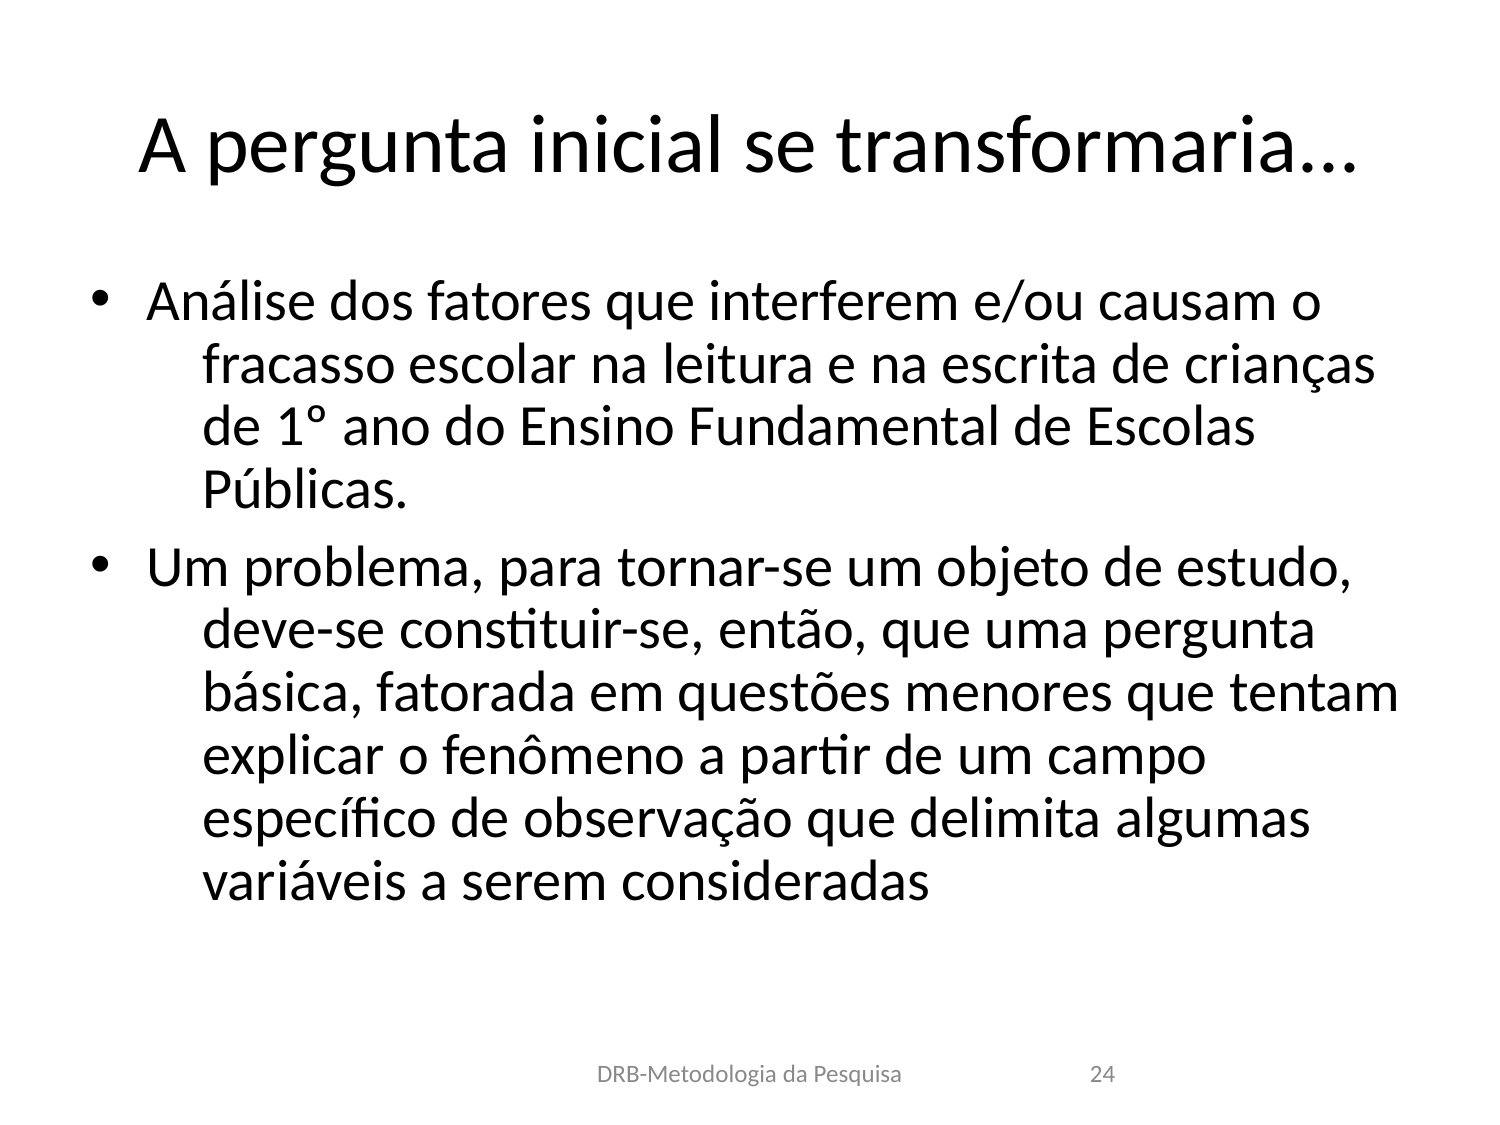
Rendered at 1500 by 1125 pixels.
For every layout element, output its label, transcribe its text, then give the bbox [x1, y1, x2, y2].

list Análise dos fatores que interferem e/ou causam o fracasso escolar na leitura e na escrita de crianças de 1º ano do Ensino Fundamental de Escolas Públicas. Um problema, para tornar-se um objeto de estudo, deve-se constituir-se, então, que uma pergunta básica, fatorada em questões menores que tentam explicar o fenômeno a partir de um campo específico de observação que delimita algumas variáveis a serem consideradas [75, 262, 1426, 977]
text_box 24 [1074, 1042, 1426, 1103]
title A pergunta inicial se transformaria... [75, 45, 1426, 233]
text_box DRB-Metodologia da Pesquisa [512, 1042, 988, 1103]
